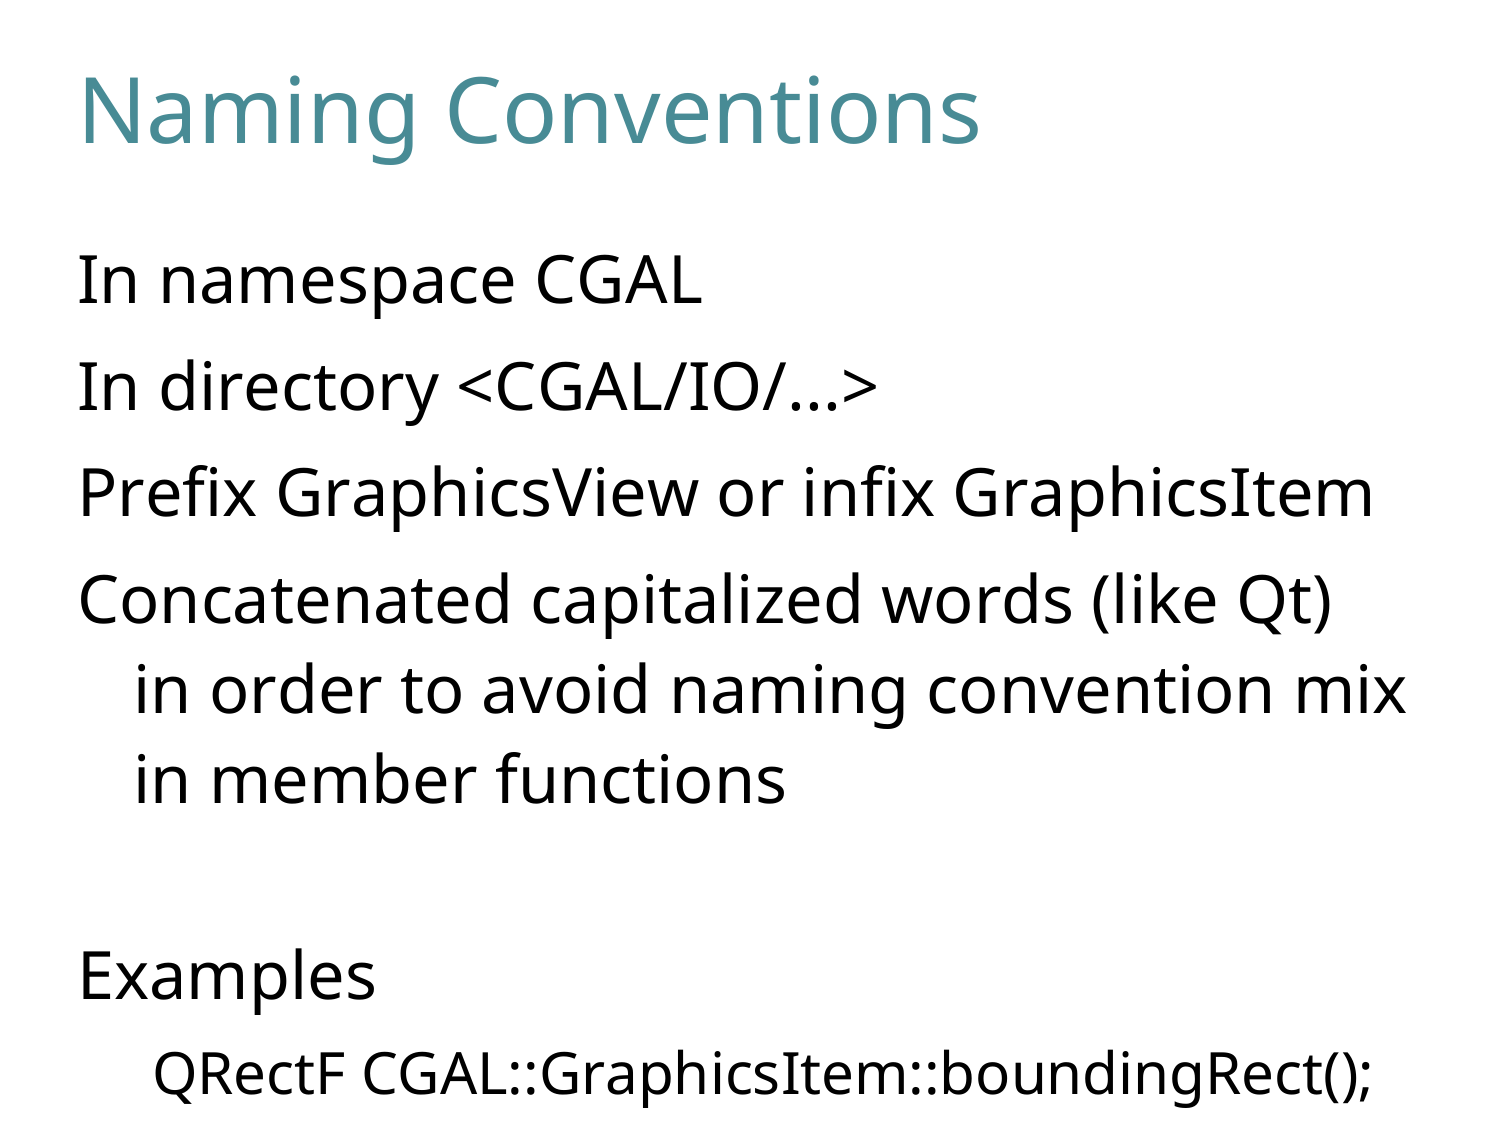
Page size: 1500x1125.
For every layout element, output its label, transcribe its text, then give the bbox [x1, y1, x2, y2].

list In namespace CGAL In directory <CGAL/IO/...> Prefix GraphicsView or infix GraphicsItem Concatenated capitalized words (like Qt) in order to avoid naming convention mix in member functions Examples QRectF CGAL::GraphicsItem::boundingRect(); CGAL::GraphicsViewPointInput<K> [62, 224, 1474, 1114]
title Naming Conventions [62, 37, 1393, 224]
